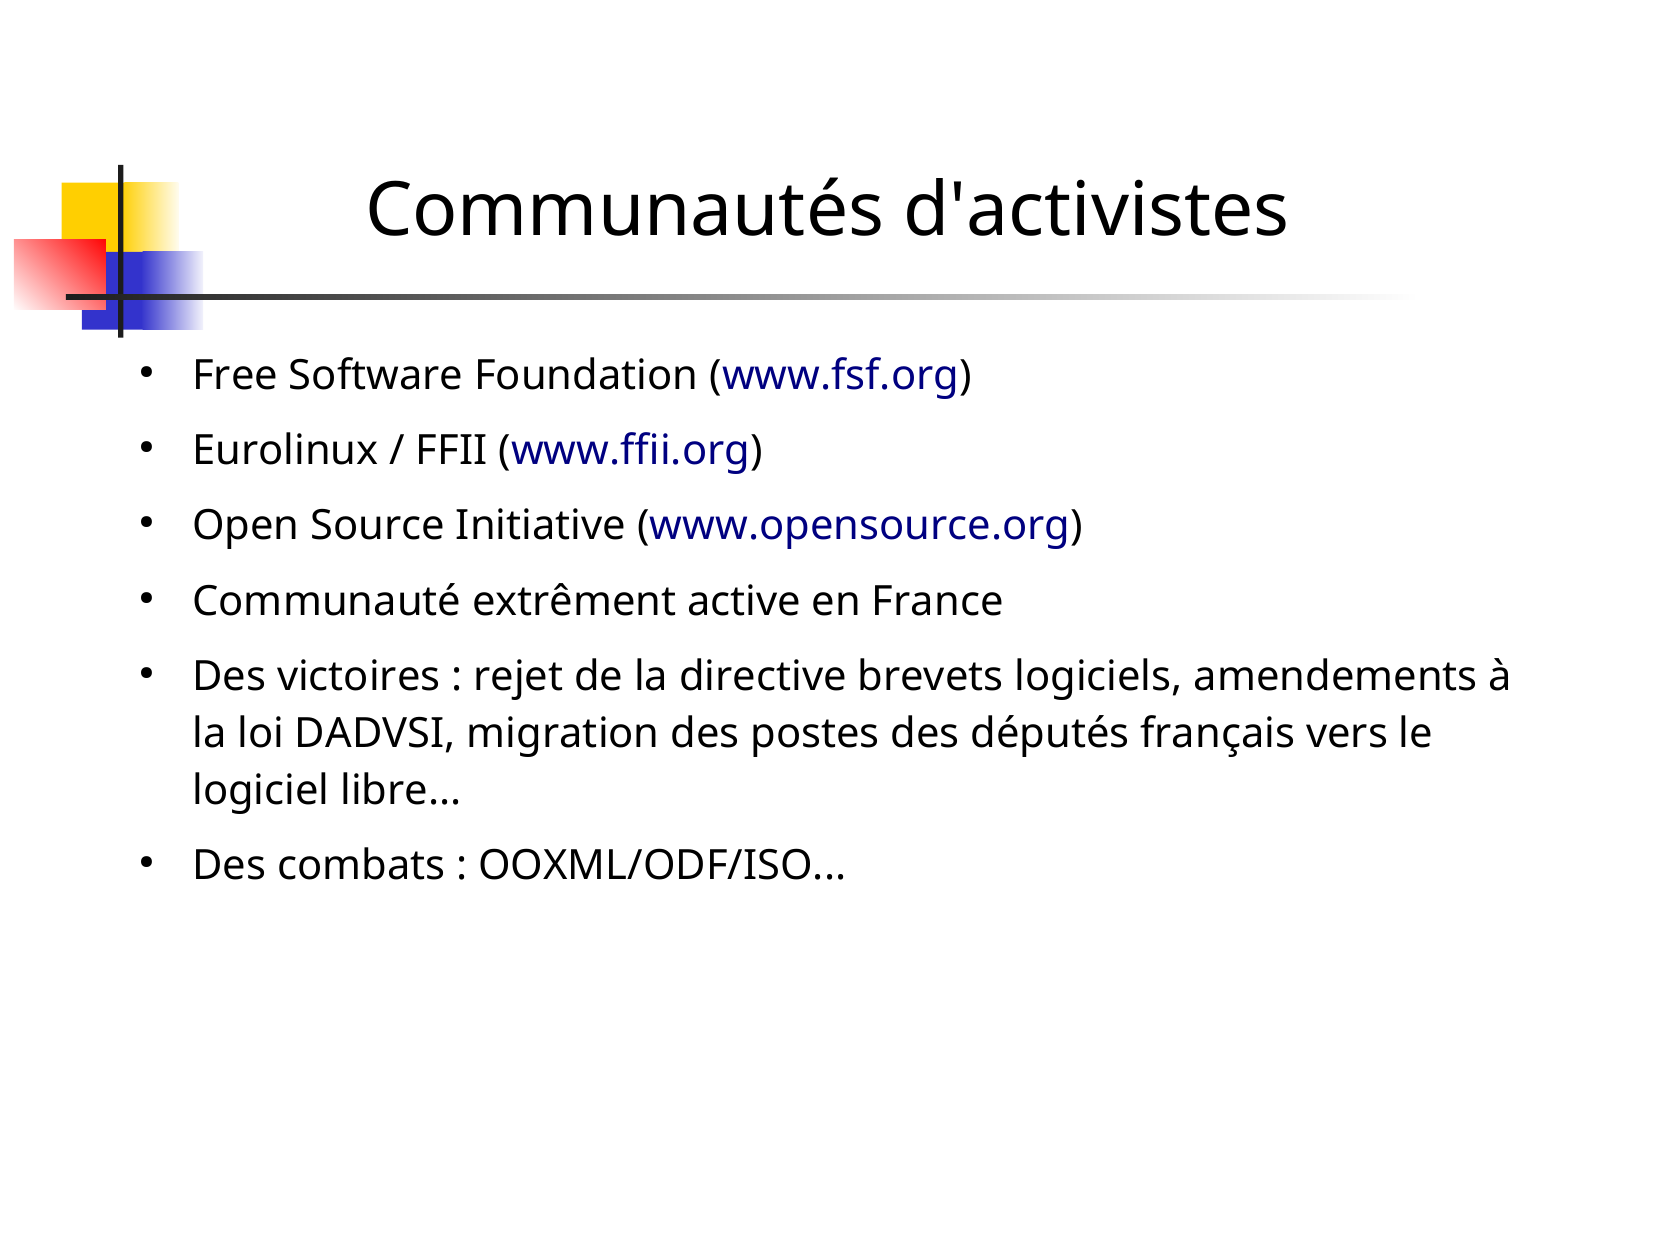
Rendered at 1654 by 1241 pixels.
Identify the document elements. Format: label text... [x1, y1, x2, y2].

list Free Software Foundation (www.fsf.org) Eurolinux / FFII (www.ffii.org) Open Source Initiative (www.opensource.org) Communauté extrêment active en France Des victoires : rejet de la directive brevets logiciels, amendements à la loi DADVSI, migration des postes des députés français vers le logiciel libre... Des combats : OOXML/ODF/ISO... [121, 344, 1534, 1127]
title Communautés d'activistes [121, 102, 1534, 311]
